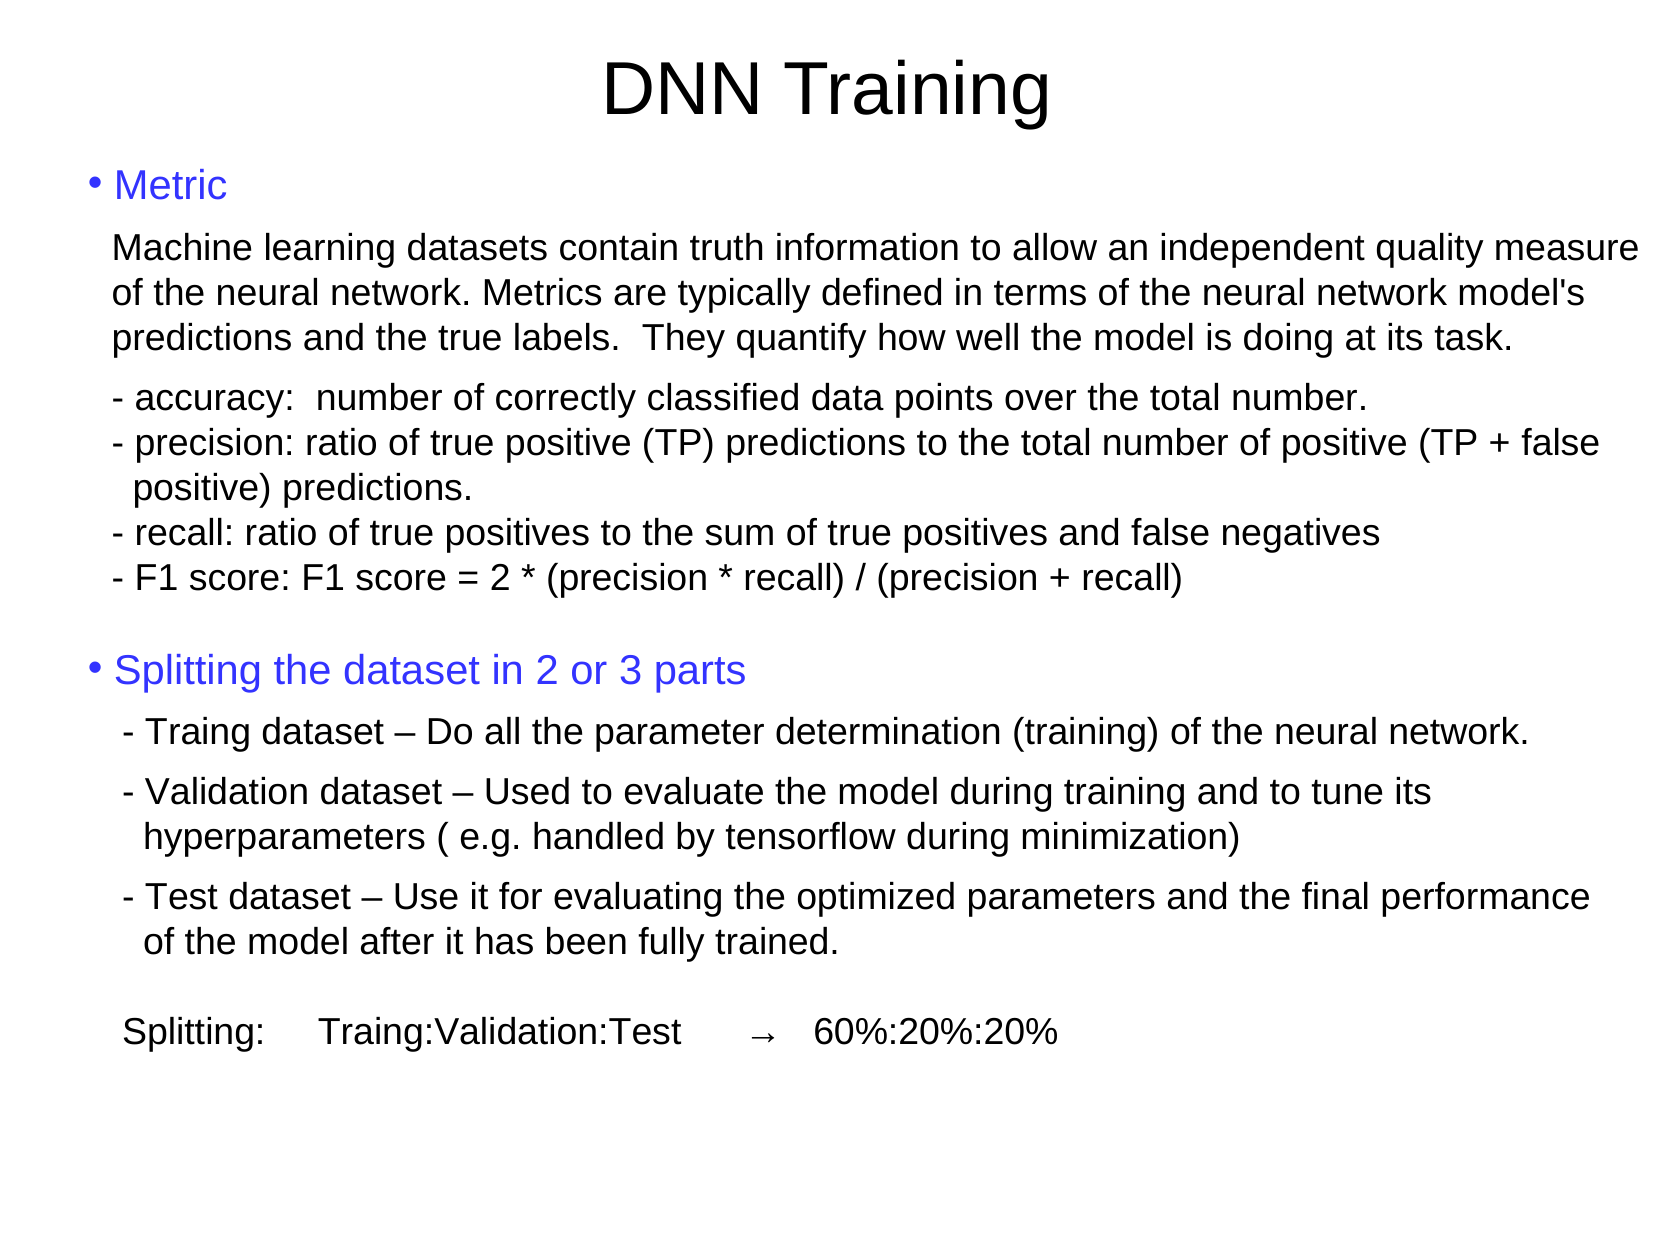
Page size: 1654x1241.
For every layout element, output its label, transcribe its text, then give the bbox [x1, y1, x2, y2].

text_box Metric Machine learning datasets contain truth information to allow an independent quality measure of the neural network. Metrics are typically defined in terms of the neural network model's predictions and the true labels. They quantify how well the model is doing at its task. - accuracy: number of correctly classified data points over the total number. - precision: ratio of true positive (TP) predictions to the total number of positive (TP + false positive) predictions. - recall: ratio of true positives to the sum of true positives and false negatives - F1 score: F1 score = 2 * (precision * recall) / (precision + recall) Splitting the dataset in 2 or 3 parts - Traing dataset – Do all the parameter determination (training) of the neural network. - Validation dataset – Used to evaluate the model during training and to tune its hyperparameters ( e.g. handled by tensorflow during minimization) - Test dataset – Use it for evaluating the optimized parameters and the final performance of the model after it has been fully trained. Splitting: Traing:Validation:Test → 60%:20%:20% [73, 150, 1654, 1186]
title DNN Training [151, 0, 1502, 150]
